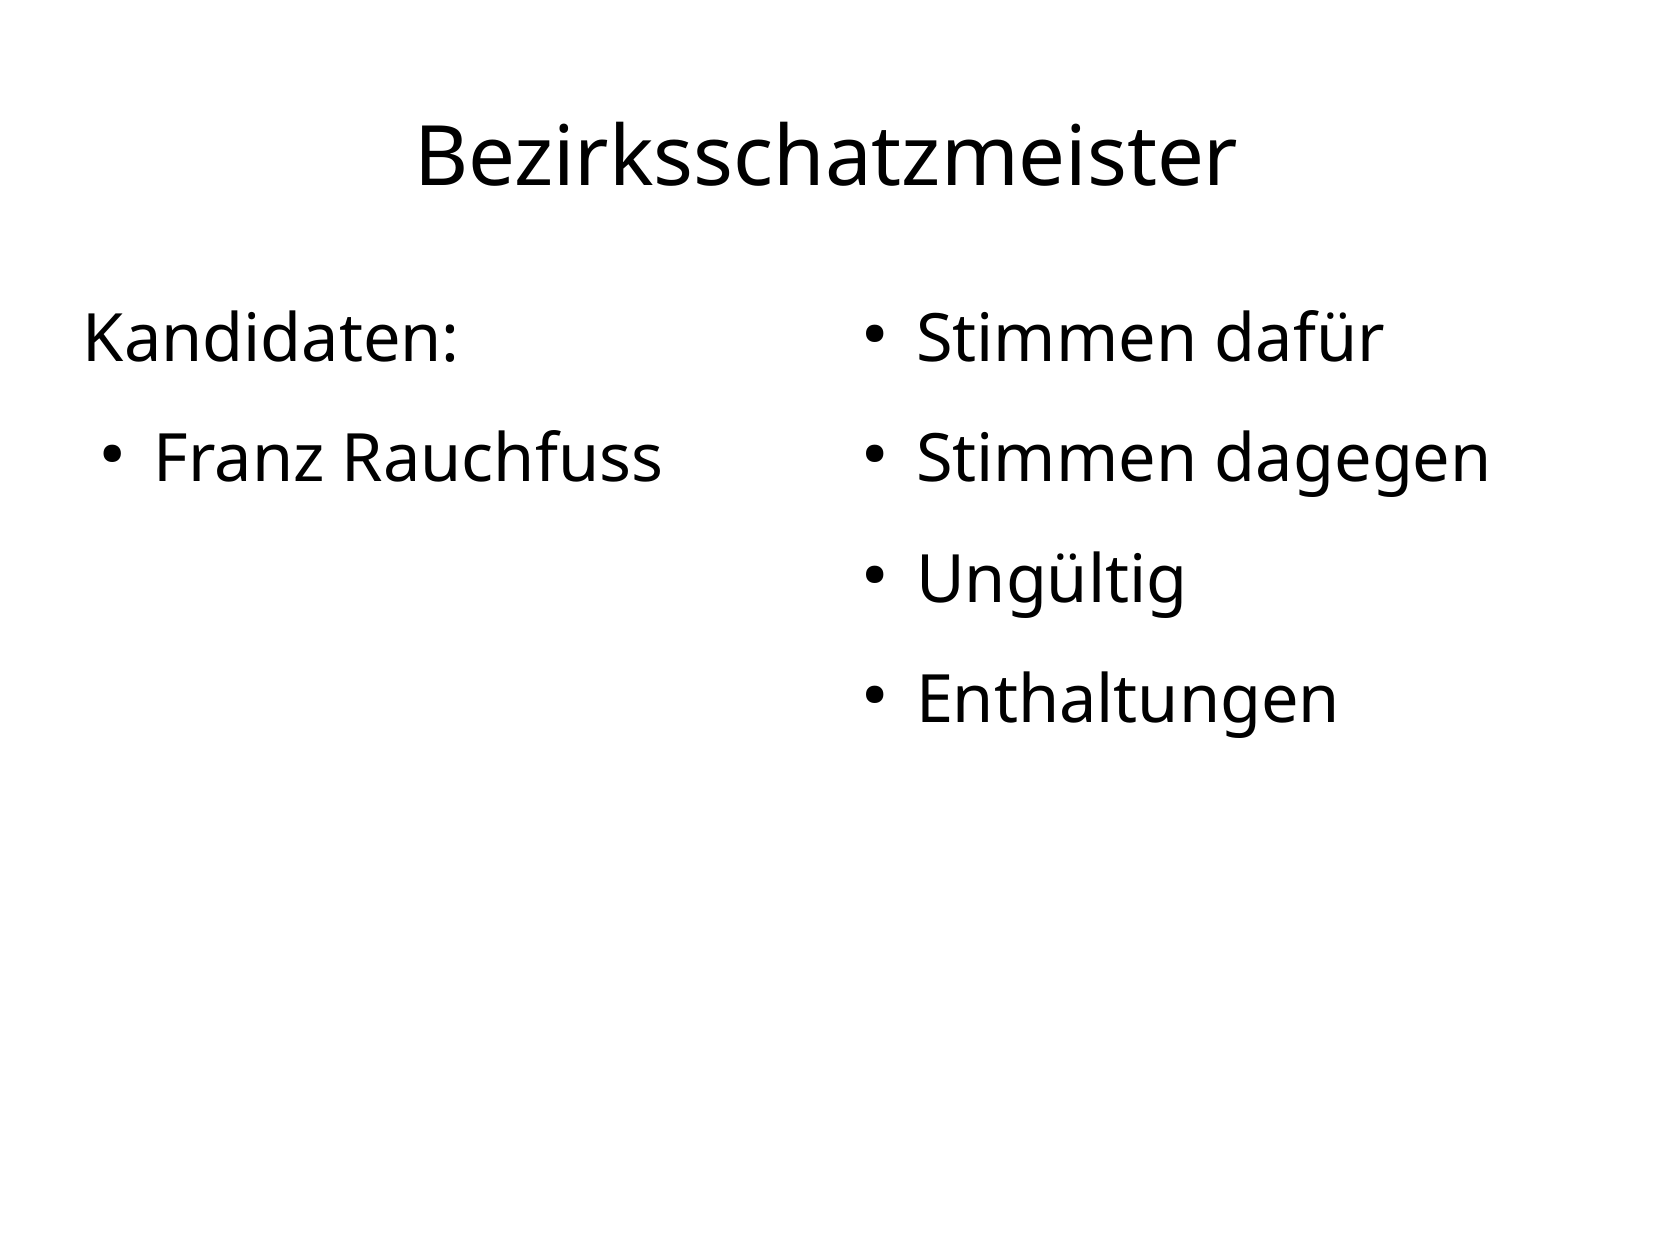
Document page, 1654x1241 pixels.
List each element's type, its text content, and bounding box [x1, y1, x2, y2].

list Kandidaten: Franz Rauchfuss [82, 290, 809, 1094]
list Stimmen dafür Stimmen dagegen Ungültig Enthaltungen [845, 290, 1572, 1094]
title Bezirksschatzmeister [82, 56, 1571, 250]
